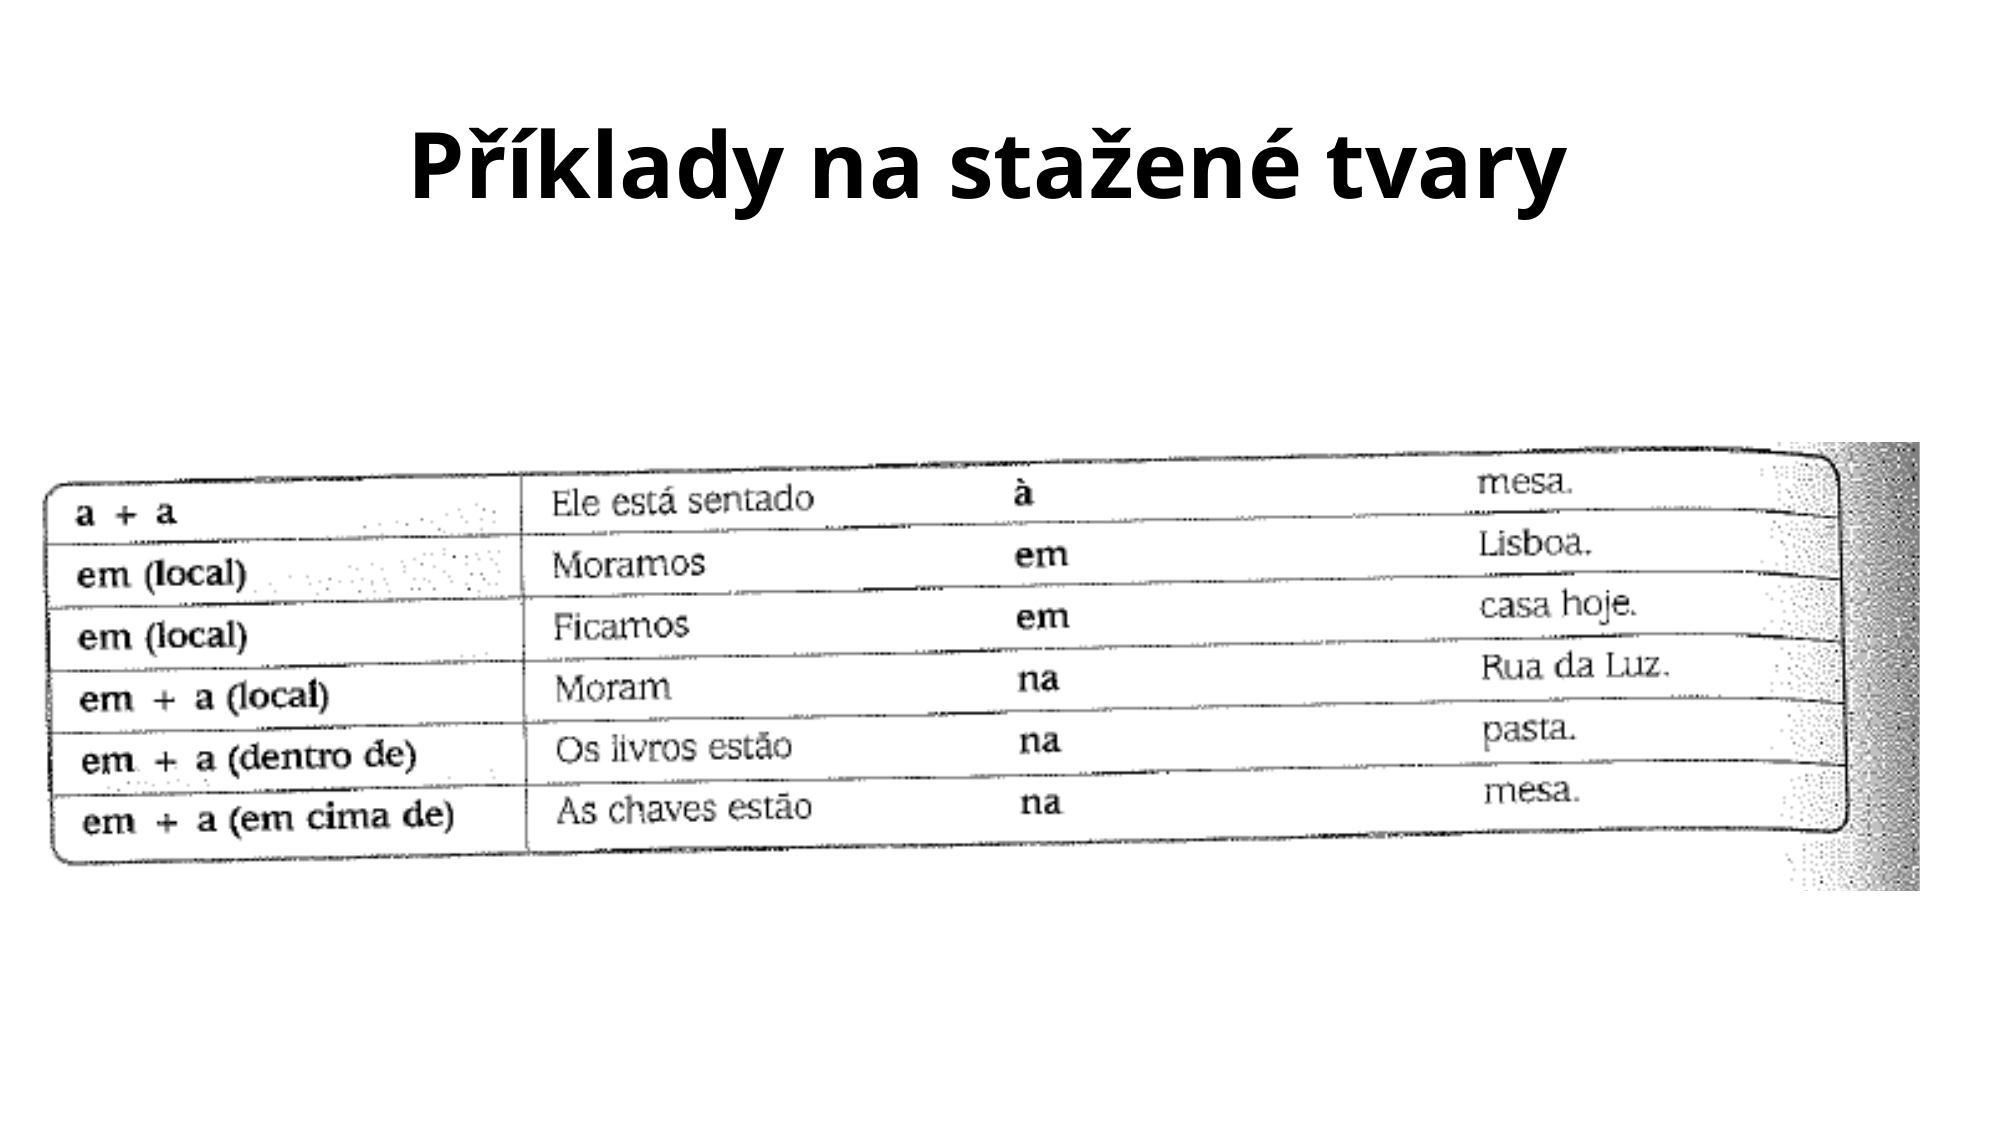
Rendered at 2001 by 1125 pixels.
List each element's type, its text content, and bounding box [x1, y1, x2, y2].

title Příklady na stažené tvary [137, 59, 1863, 278]
picture [41, 442, 1920, 891]
